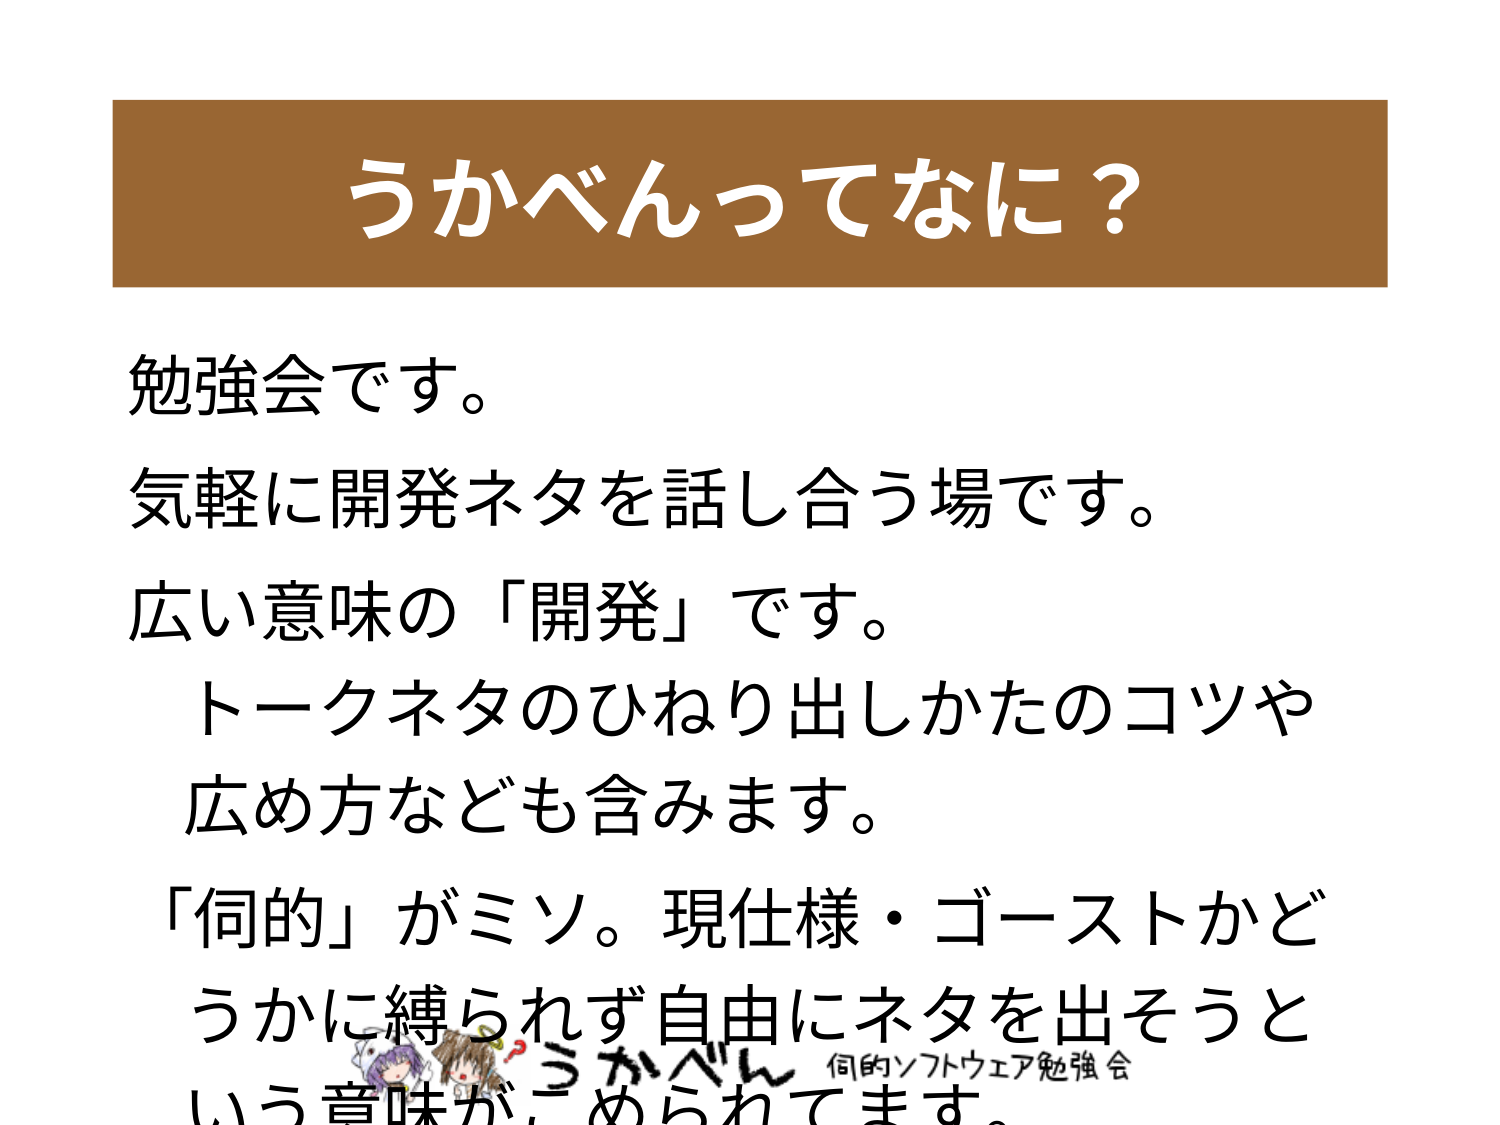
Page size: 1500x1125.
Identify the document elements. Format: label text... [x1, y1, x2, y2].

picture [730, 1024, 748, 1036]
picture [622, 1100, 634, 1106]
picture [605, 1099, 619, 1106]
picture [350, 1090, 361, 1097]
list 勉強会です。 気軽に開発ネタを話し合う場です。 広い意味の「開発」です。 トークネタのひねり出しかたのコツや広め方なども含みます。 「伺的」がミソ。現仕様・ゴーストかどうかに縛られず自由にネタを出そうという意味がこめられてます。 →今回の講演でついに伺か以外の話が… [112, 324, 1388, 1001]
picture [1086, 1024, 1104, 1036]
title うかべんってなに？ [112, 99, 1388, 288]
picture [392, 1092, 401, 1106]
picture [746, 1099, 765, 1106]
picture [666, 1027, 702, 1037]
picture [350, 1024, 1133, 1106]
picture [1063, 1024, 1080, 1036]
picture [753, 1024, 771, 1036]
